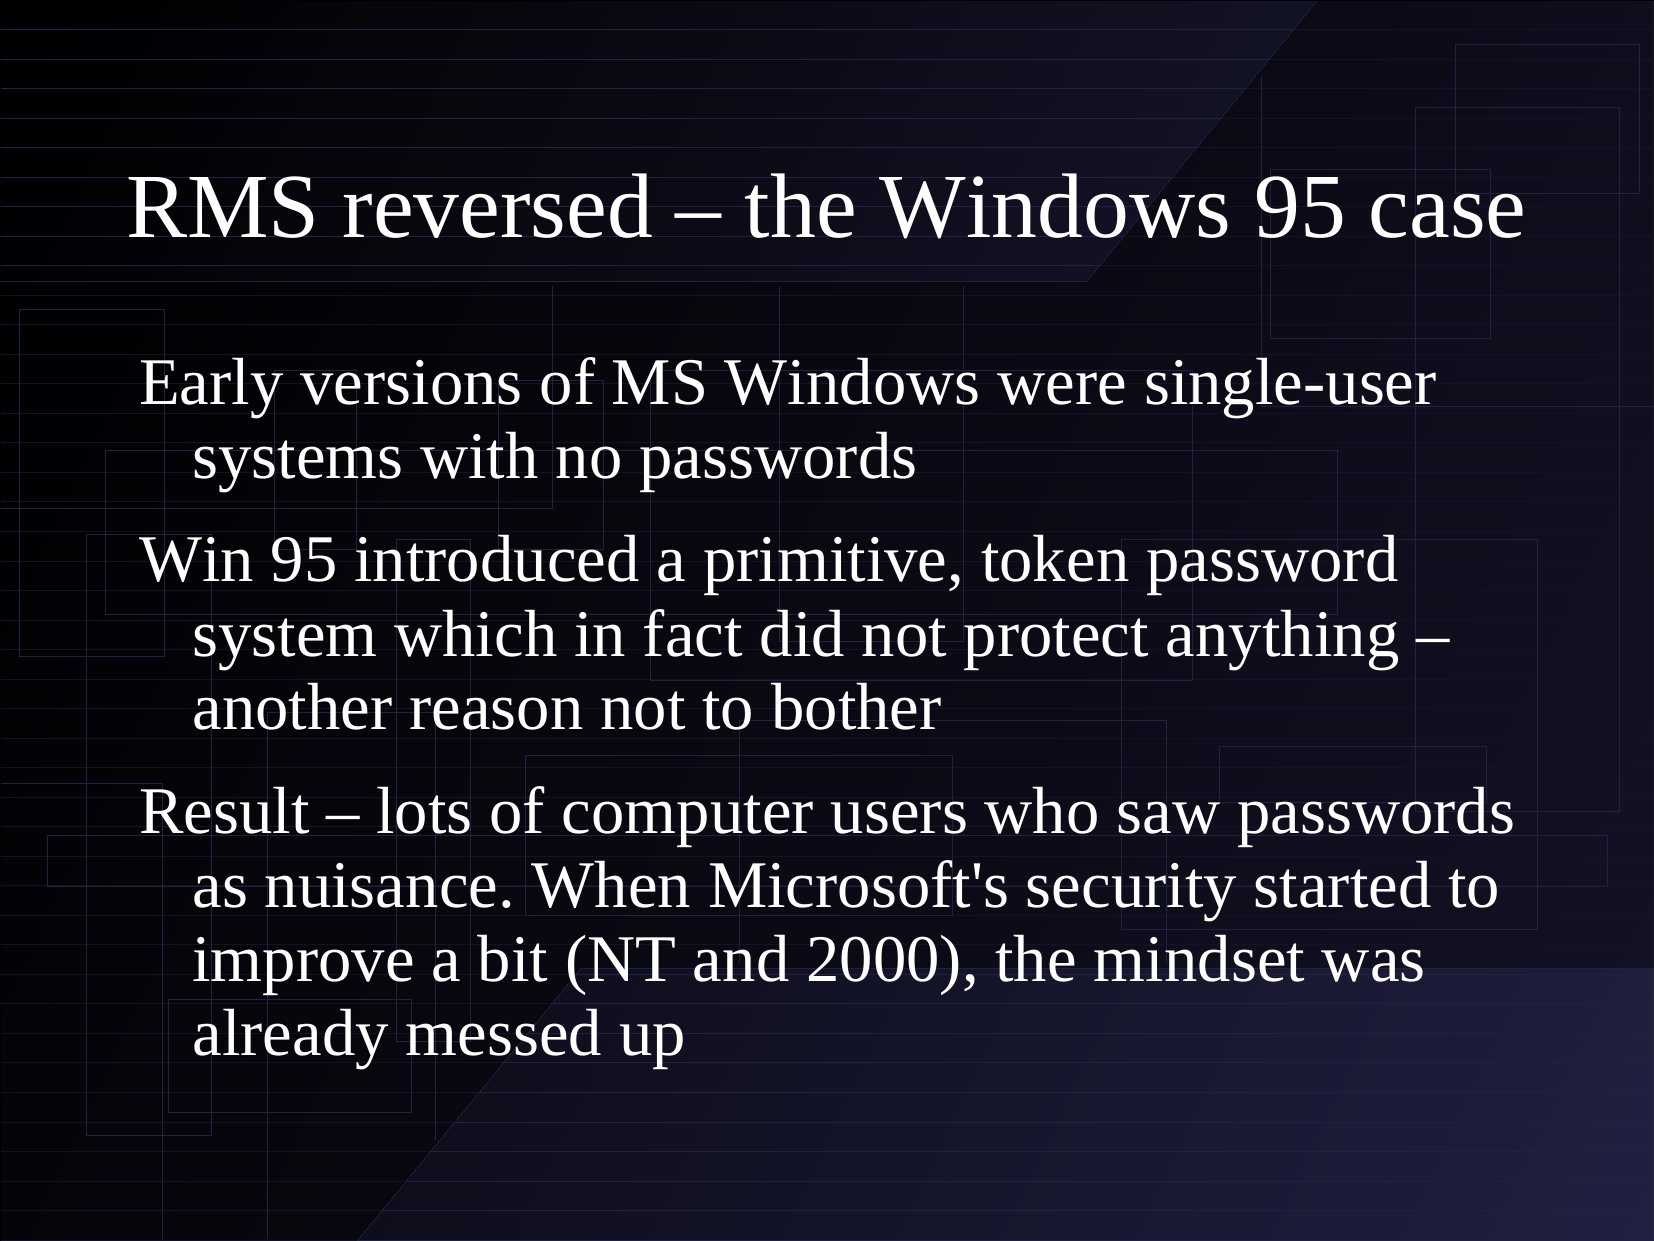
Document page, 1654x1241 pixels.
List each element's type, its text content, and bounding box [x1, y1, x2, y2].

list Early versions of MS Windows were single-user systems with no passwords Win 95 introduced a primitive, token password system which in fact did not protect anything – another reason not to bother Result – lots of computer users who saw passwords as nuisance. When Microsoft's security started to improve a bit (NT and 2000), the mindset was already messed up [121, 344, 1534, 1127]
title RMS reversed – the Windows 95 case [121, 102, 1534, 311]
